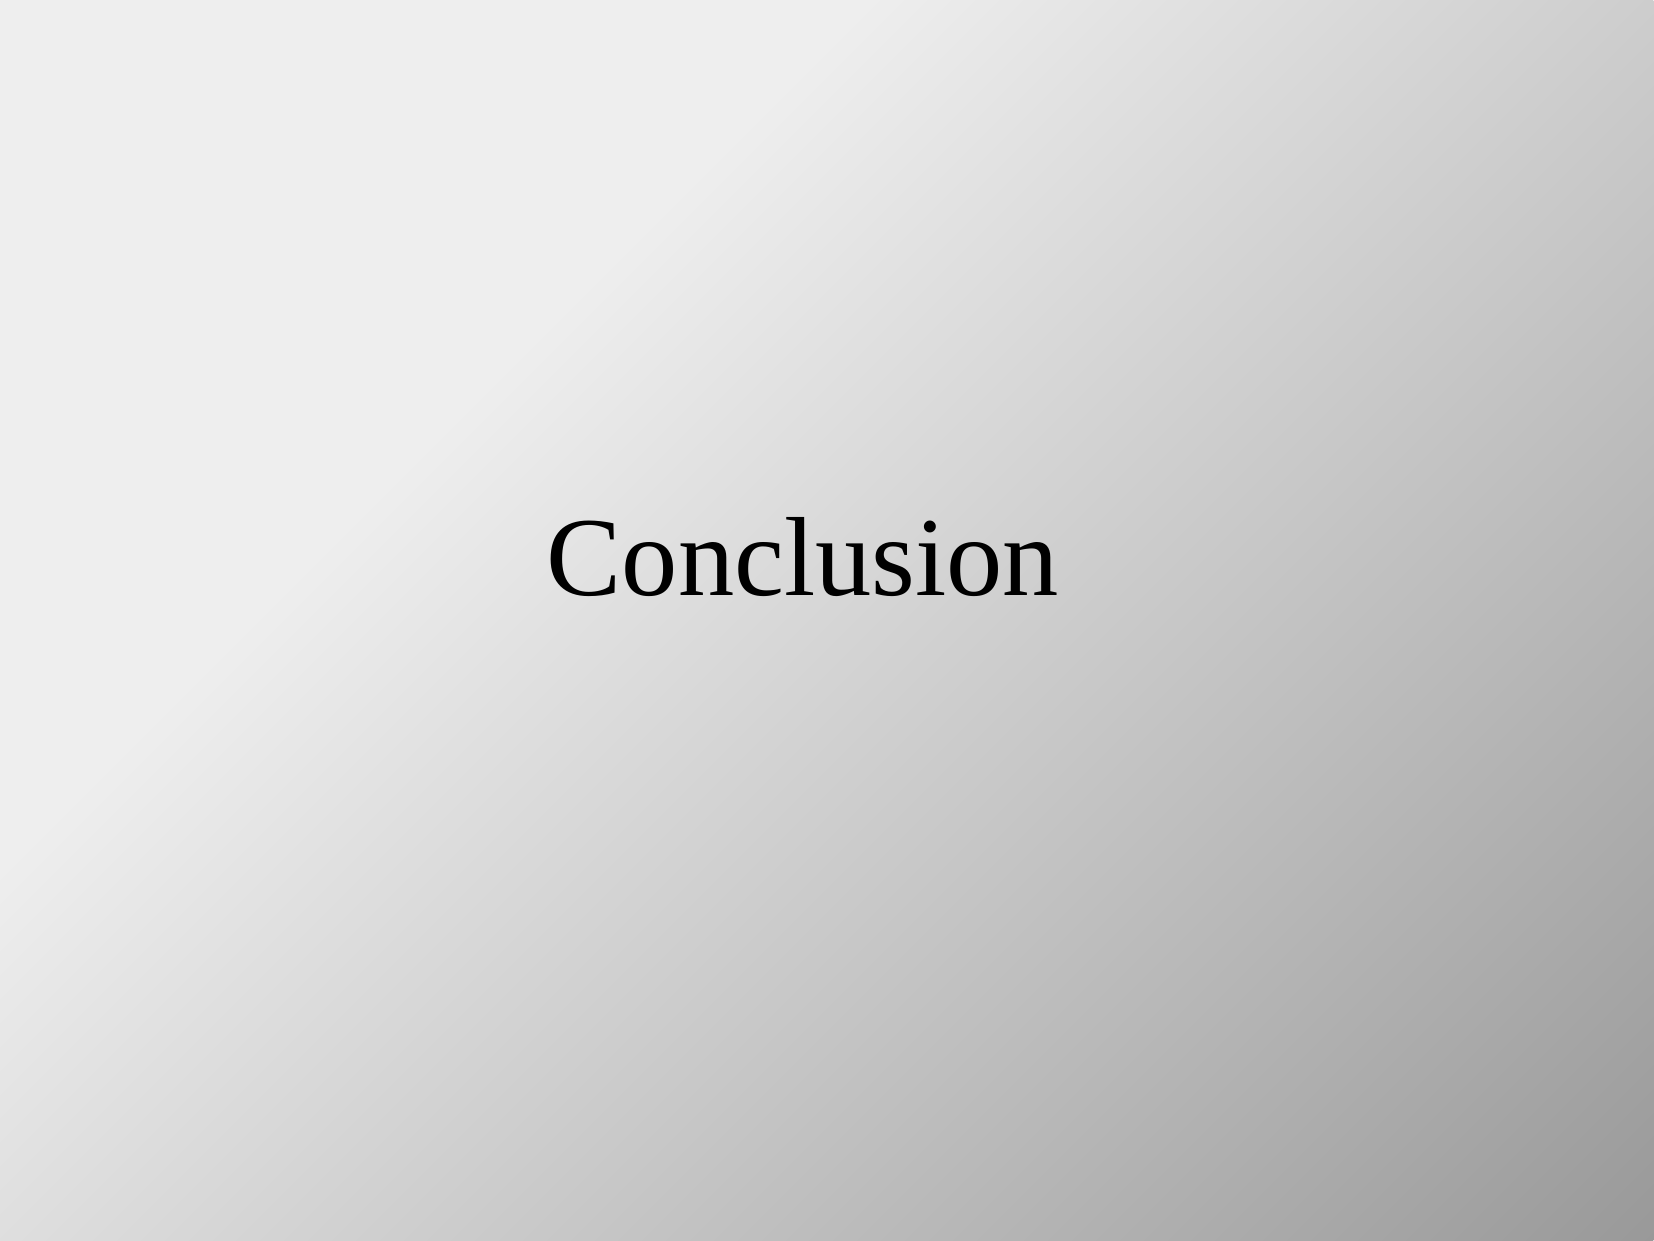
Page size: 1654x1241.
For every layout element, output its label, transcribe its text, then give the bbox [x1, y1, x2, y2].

title Conclusion [59, 454, 1548, 662]
